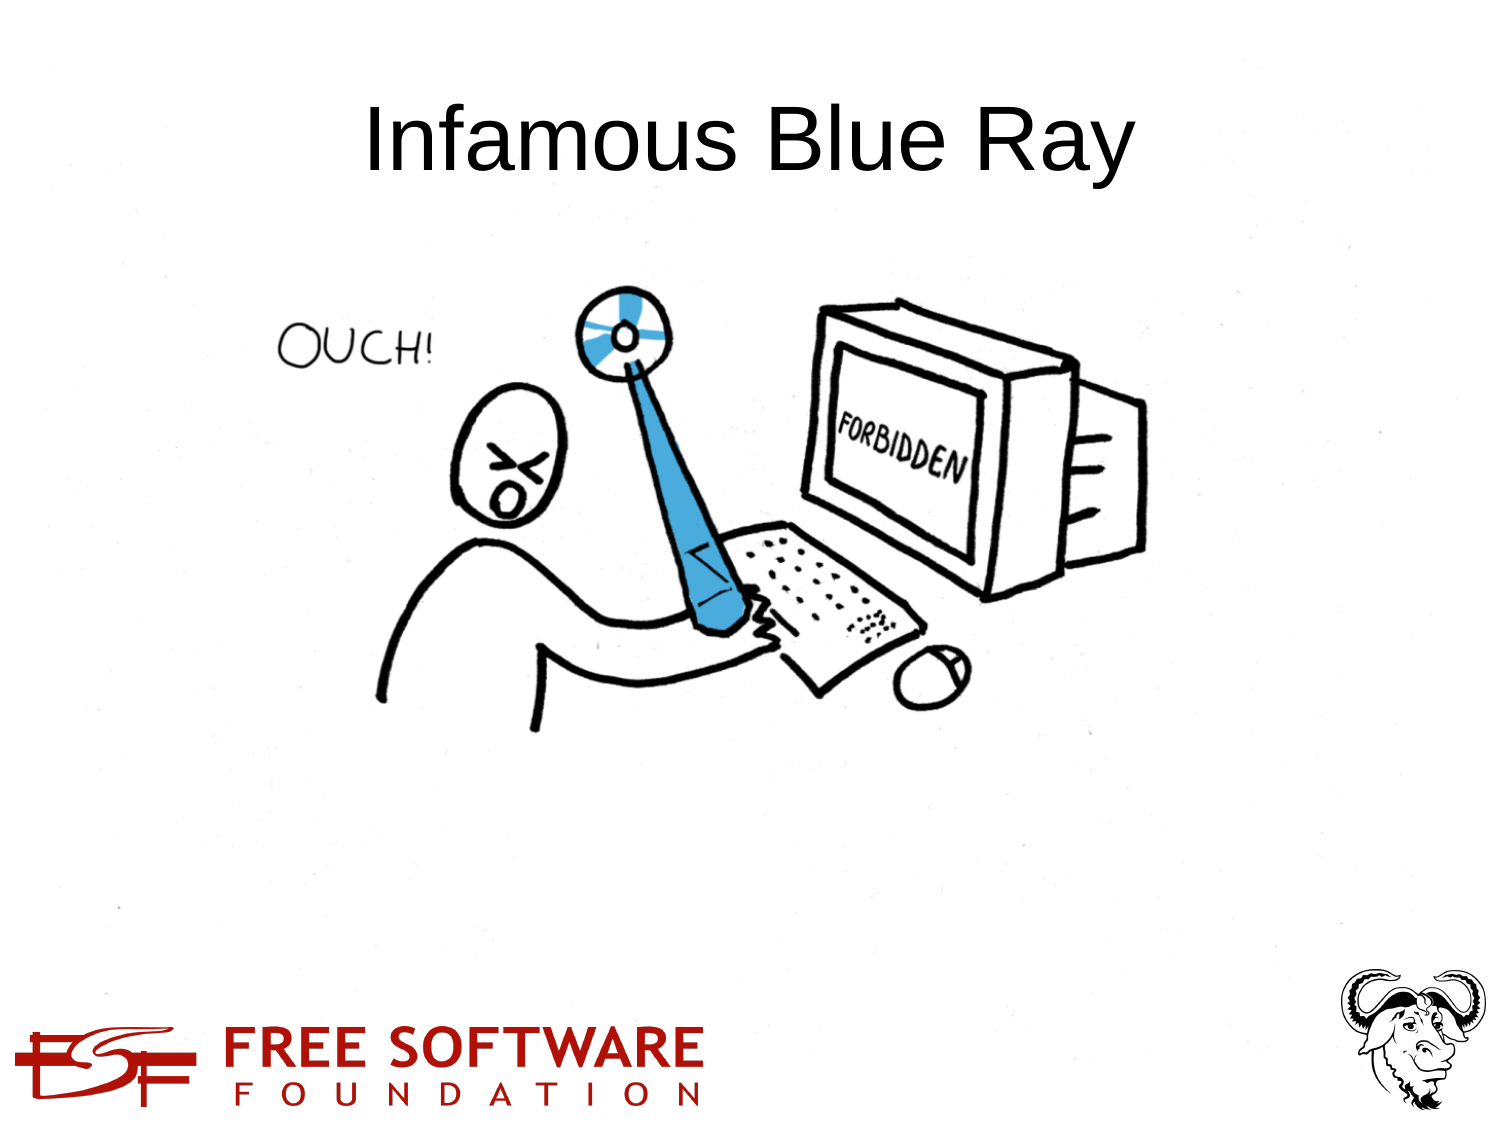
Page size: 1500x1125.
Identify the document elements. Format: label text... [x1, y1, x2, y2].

title Infamous Blue Ray [75, 45, 1426, 233]
picture [15, 54, 1486, 1110]
